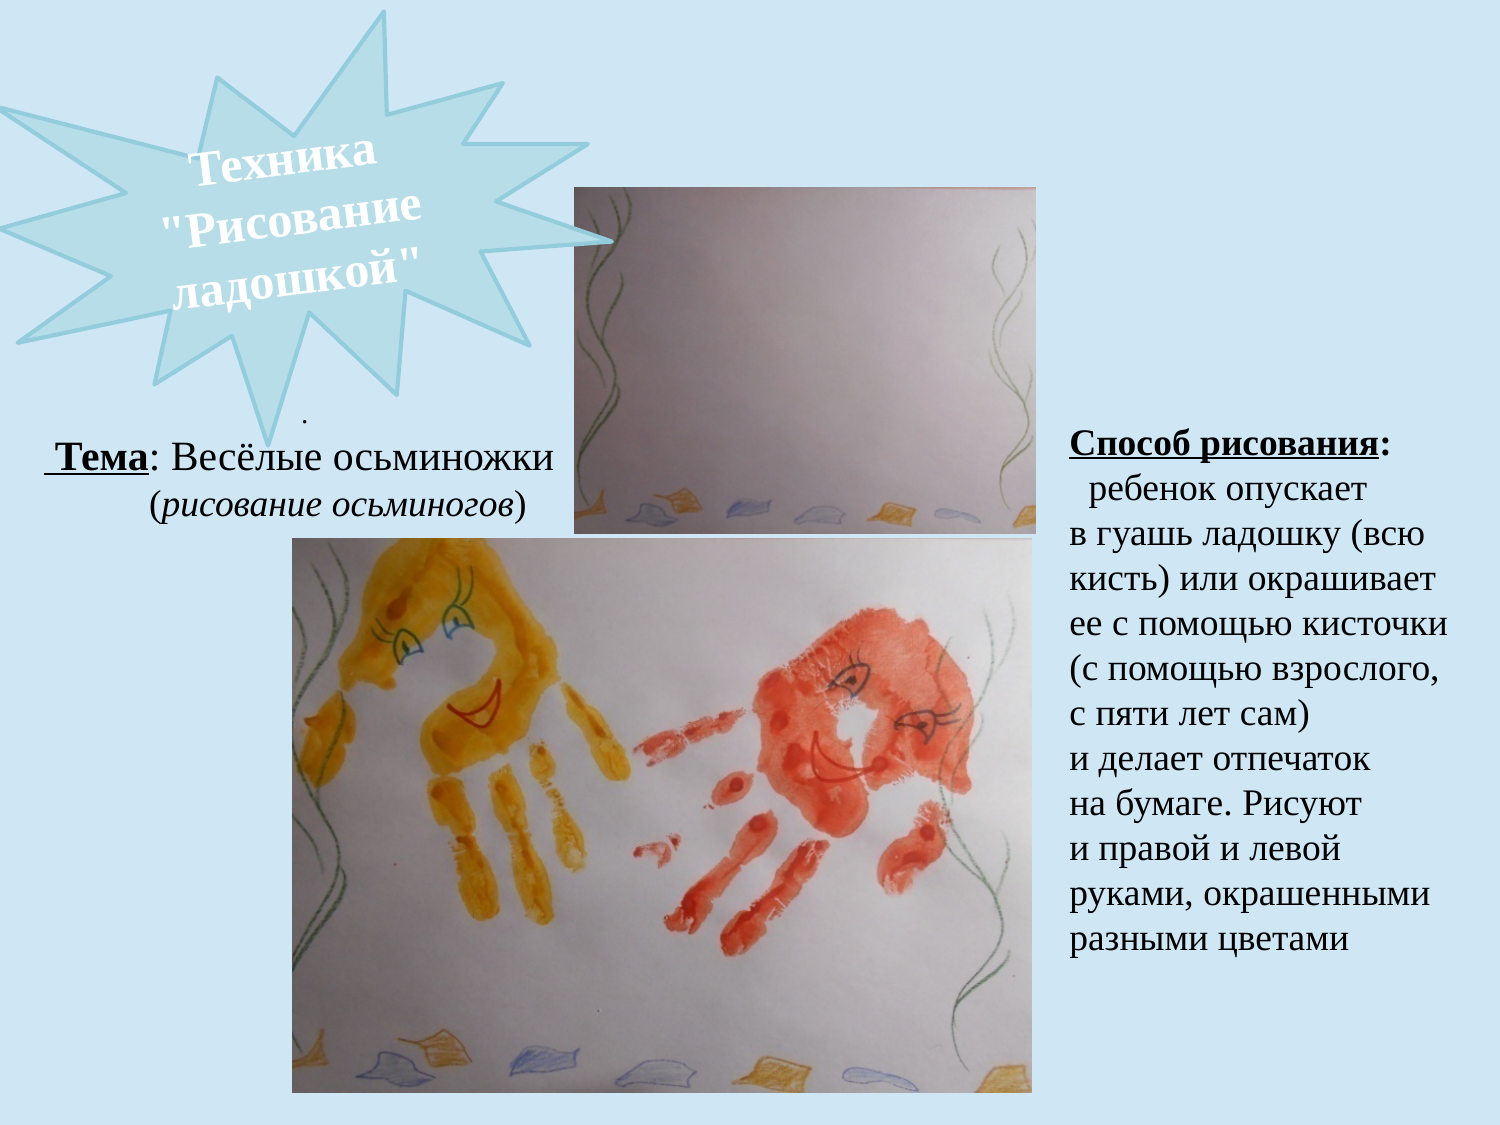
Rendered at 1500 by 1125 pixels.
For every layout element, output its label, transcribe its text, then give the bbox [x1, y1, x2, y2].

text_box Техника "Рисование ладошкой" [0, 11, 612, 446]
picture [292, 538, 1032, 1093]
picture [574, 187, 1036, 534]
text_box Способ рисования: ребенок опускает в гуашь ладошку (всю кисть) или окрашивает ее с помощью кисточки (с помощью взрослого, с пяти лет сам) и делает отпечаток на бумаге. Рисуют и правой и левой руками, окрашенными разными цветами [1054, 410, 1465, 965]
title . Тема: Весёлые осьминожки (рисование осьминогов) [23, 351, 586, 586]
